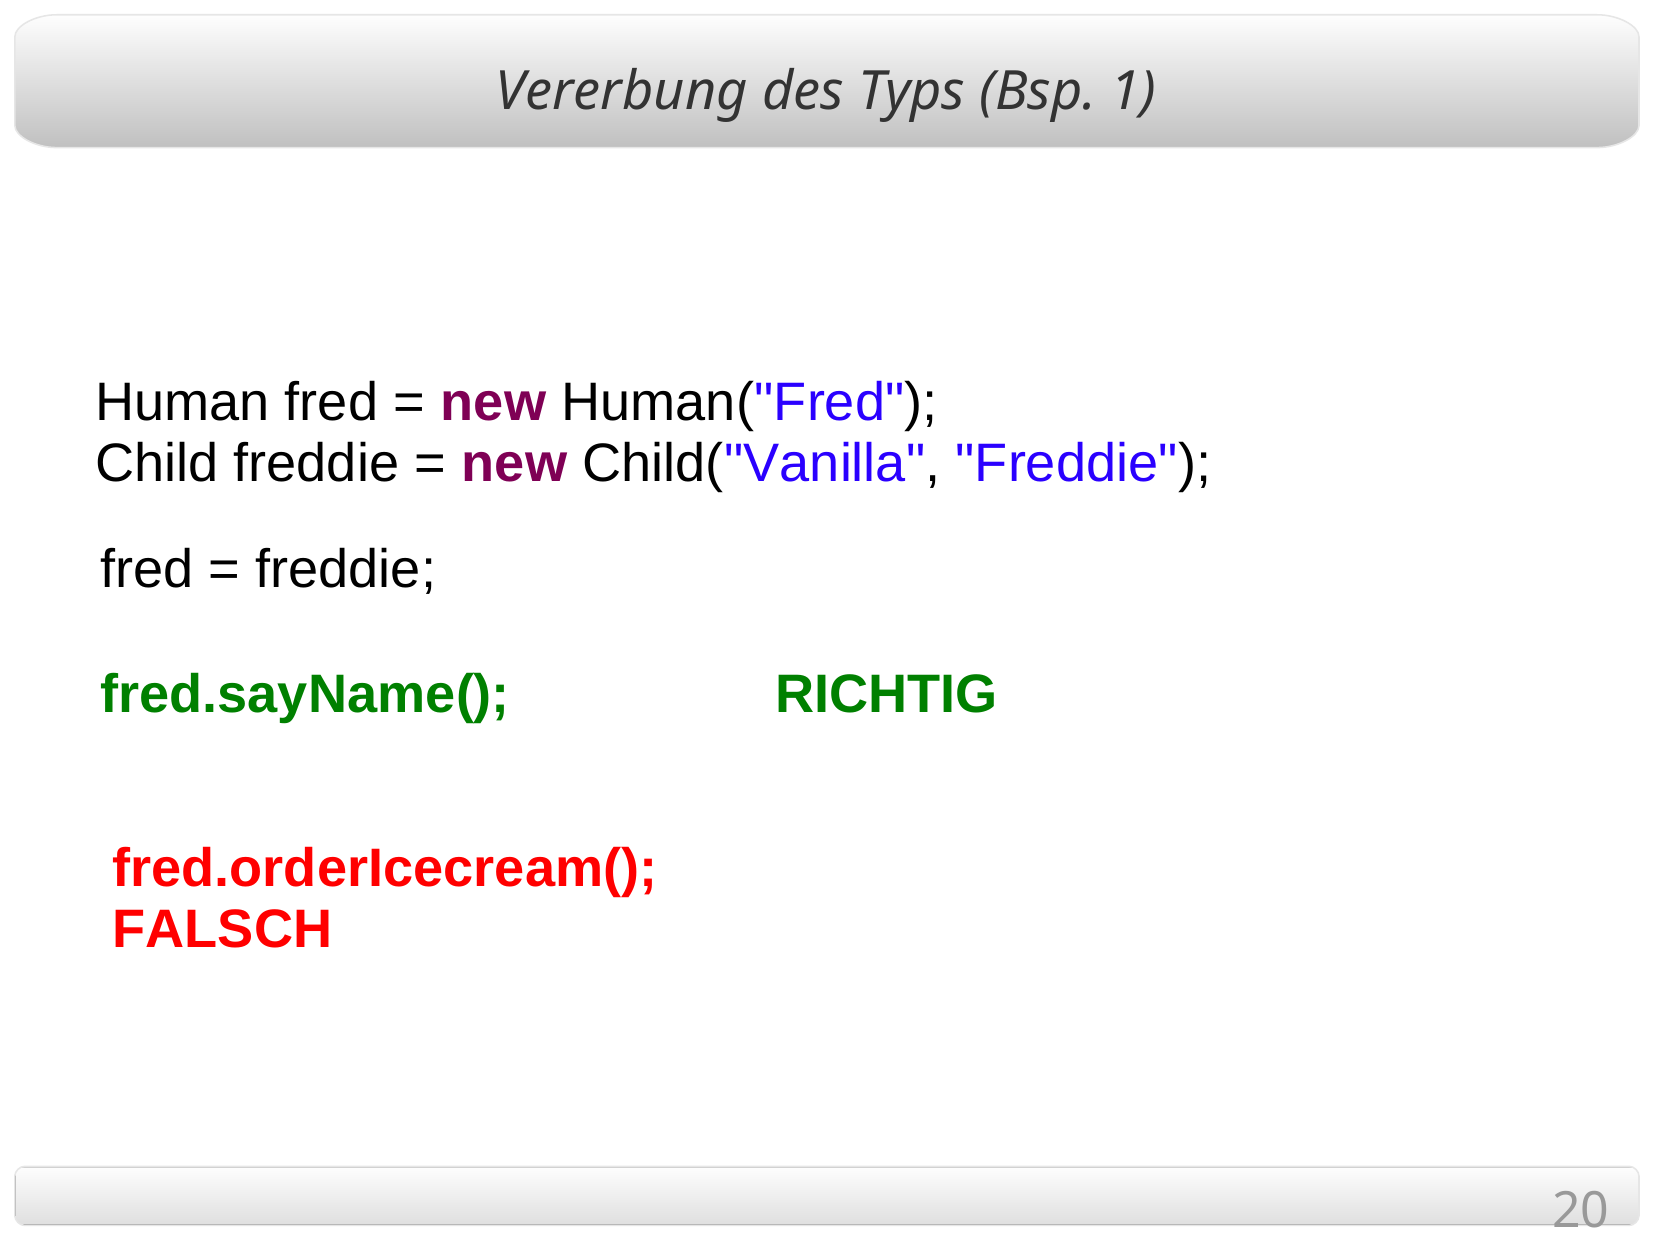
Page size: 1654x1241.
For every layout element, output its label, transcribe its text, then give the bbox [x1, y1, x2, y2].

text_box fred.sayName(); RICHTIG [100, 663, 999, 788]
text_box fred = freddie; [100, 538, 1013, 638]
title Vererbung des Typs (Bsp. 1) [29, 29, 1624, 147]
text_box Human fred = new Human("Fred"); Child freddie = new Child("Vanilla", "Freddie"); [95, 371, 1576, 526]
text_box fred.orderIcecream(); FALSCH [112, 837, 1006, 901]
